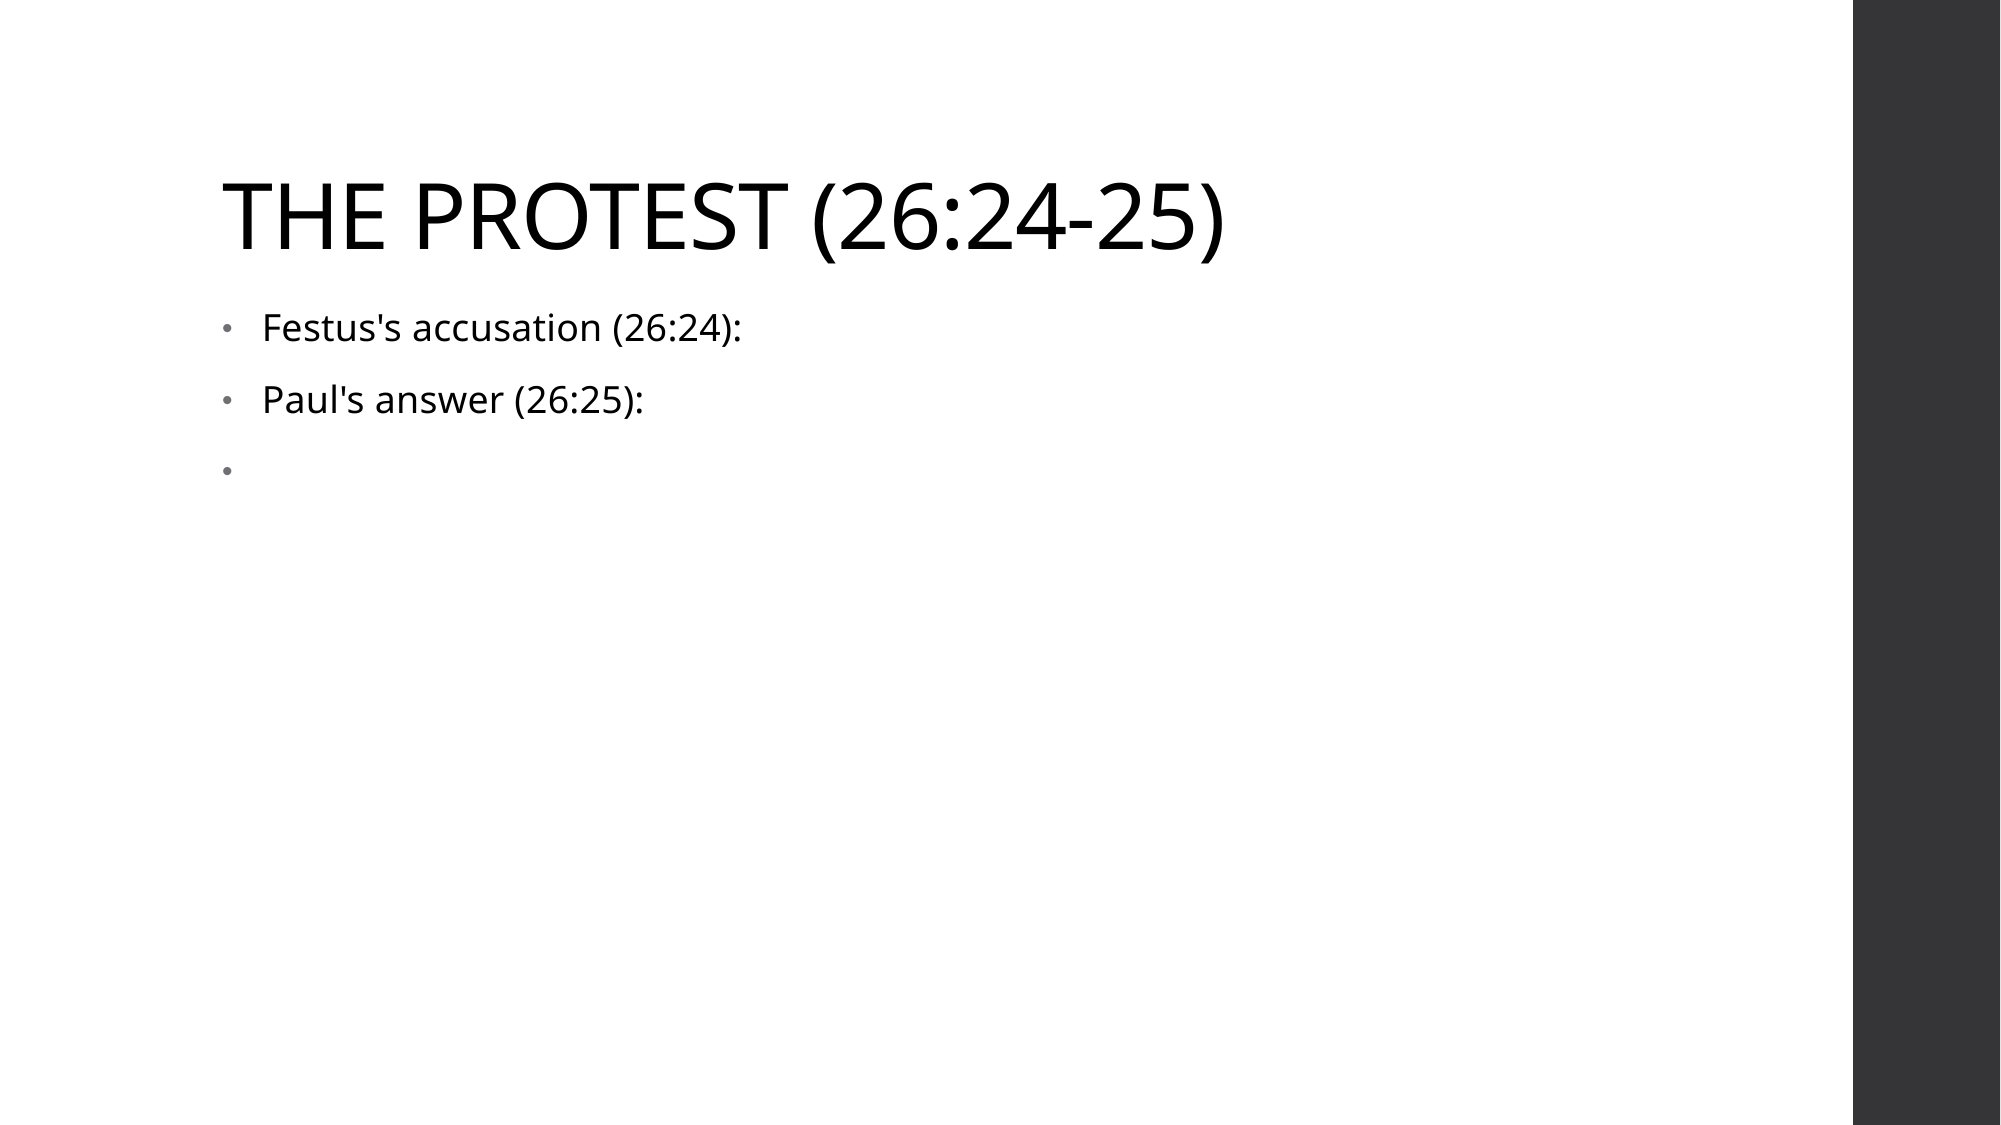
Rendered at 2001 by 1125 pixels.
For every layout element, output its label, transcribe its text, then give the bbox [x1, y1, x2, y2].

title THE PROTEST (26:24-25) [206, 60, 1797, 278]
list Festus's accusation (26:24): Paul's answer (26:25): [206, 299, 1617, 1014]
